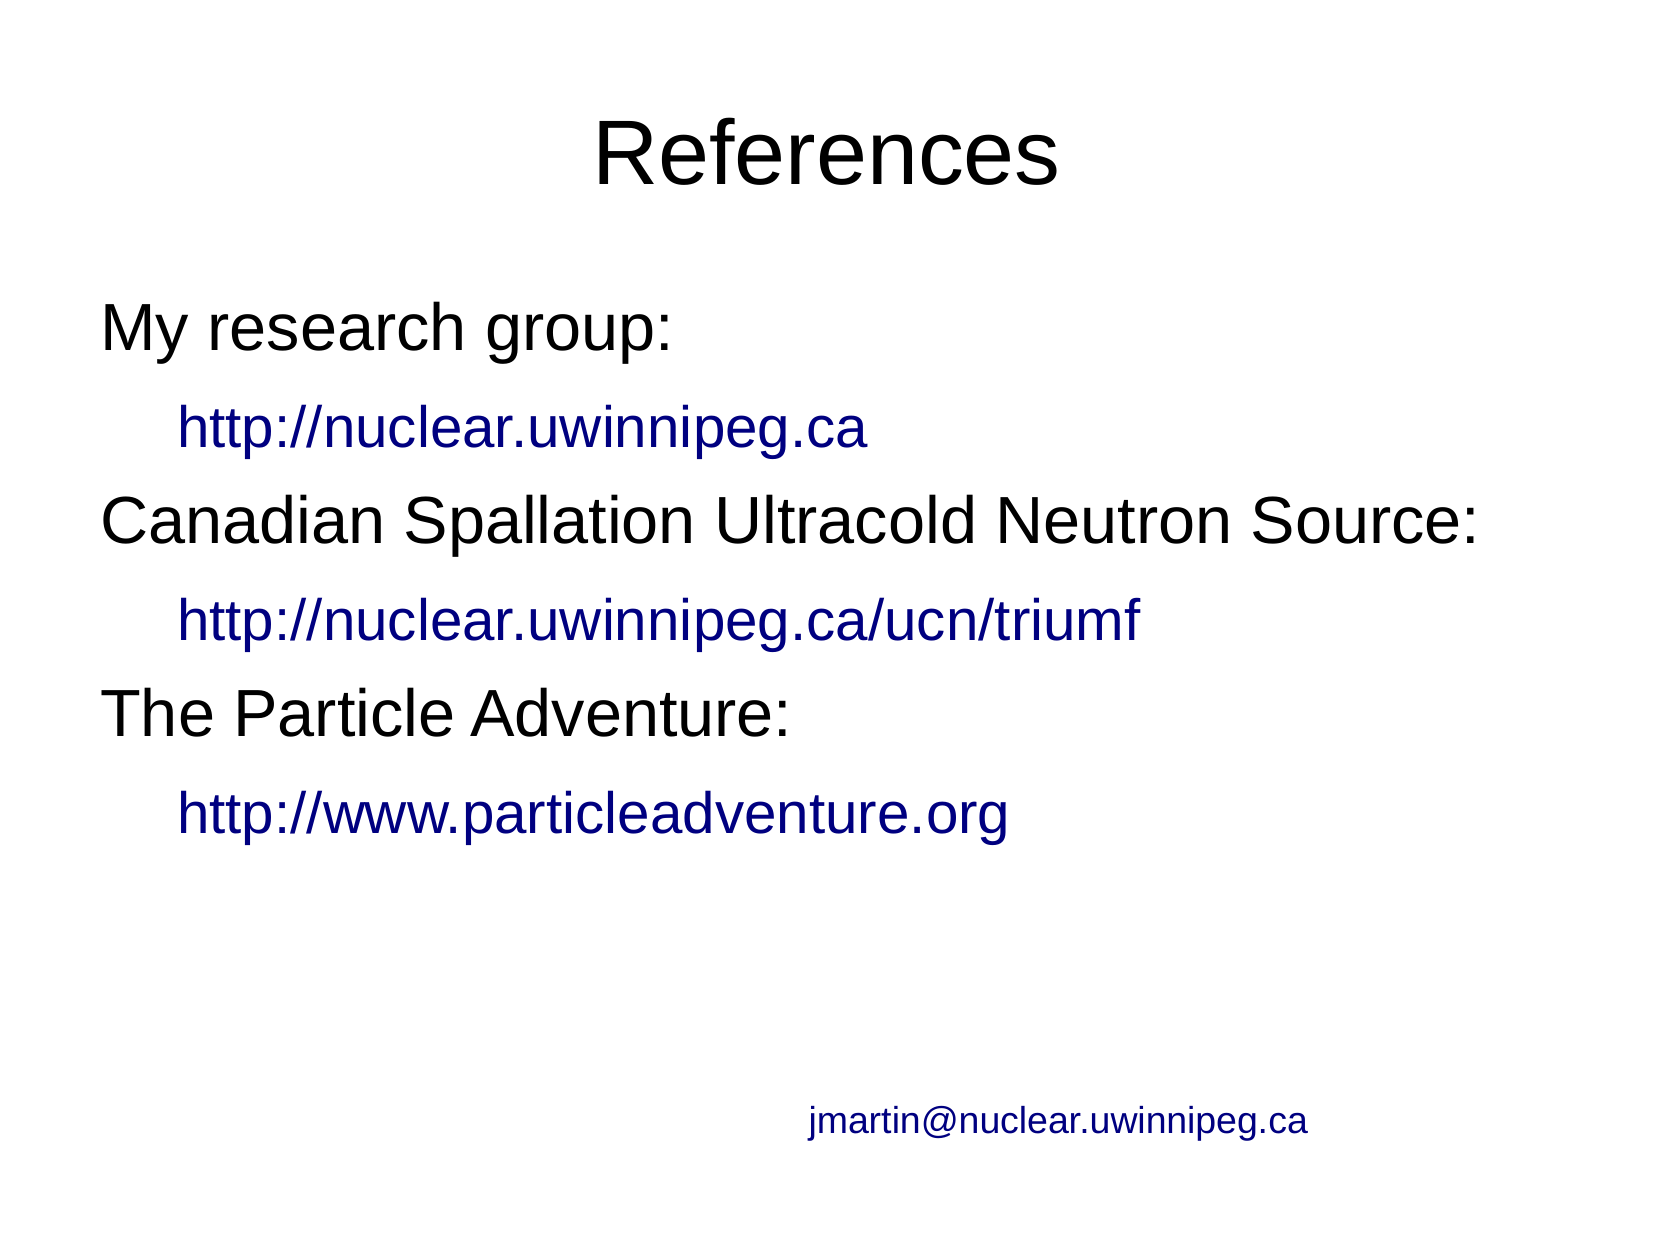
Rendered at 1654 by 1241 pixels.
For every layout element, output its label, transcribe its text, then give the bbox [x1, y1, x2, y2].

title References [82, 56, 1571, 250]
text_box jmartin@nuclear.uwinnipeg.ca [793, 1092, 1334, 1154]
list My research group: http://nuclear.uwinnipeg.ca Canadian Spallation Ultracold Neutron Source: http://nuclear.uwinnipeg.ca/ucn/triumf The Particle Adventure: http://www.particleadventure.org [82, 290, 1571, 1094]
